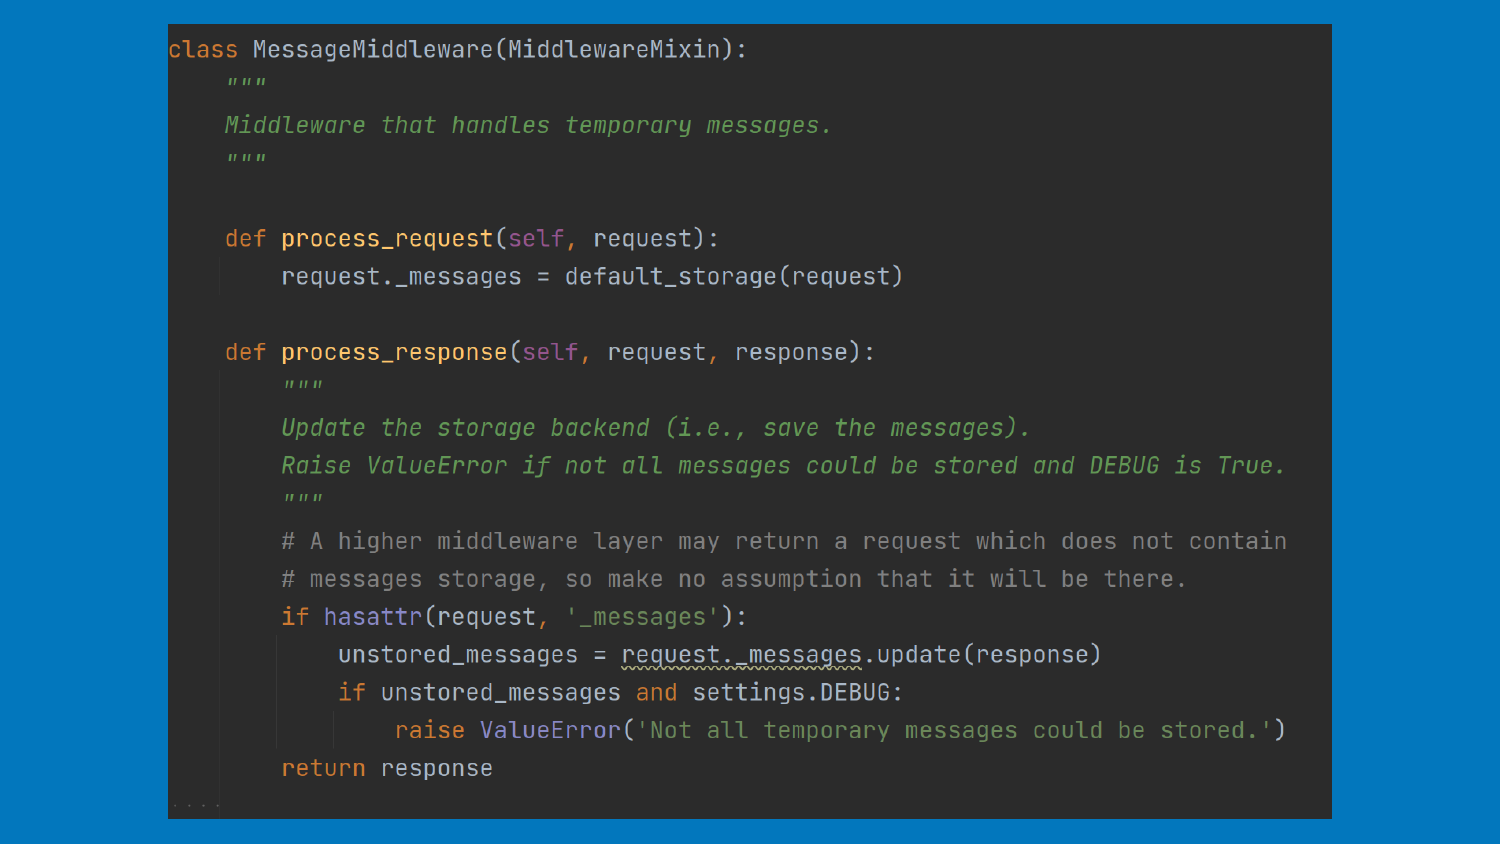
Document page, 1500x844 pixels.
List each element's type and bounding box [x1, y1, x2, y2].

picture [168, 24, 1332, 819]
